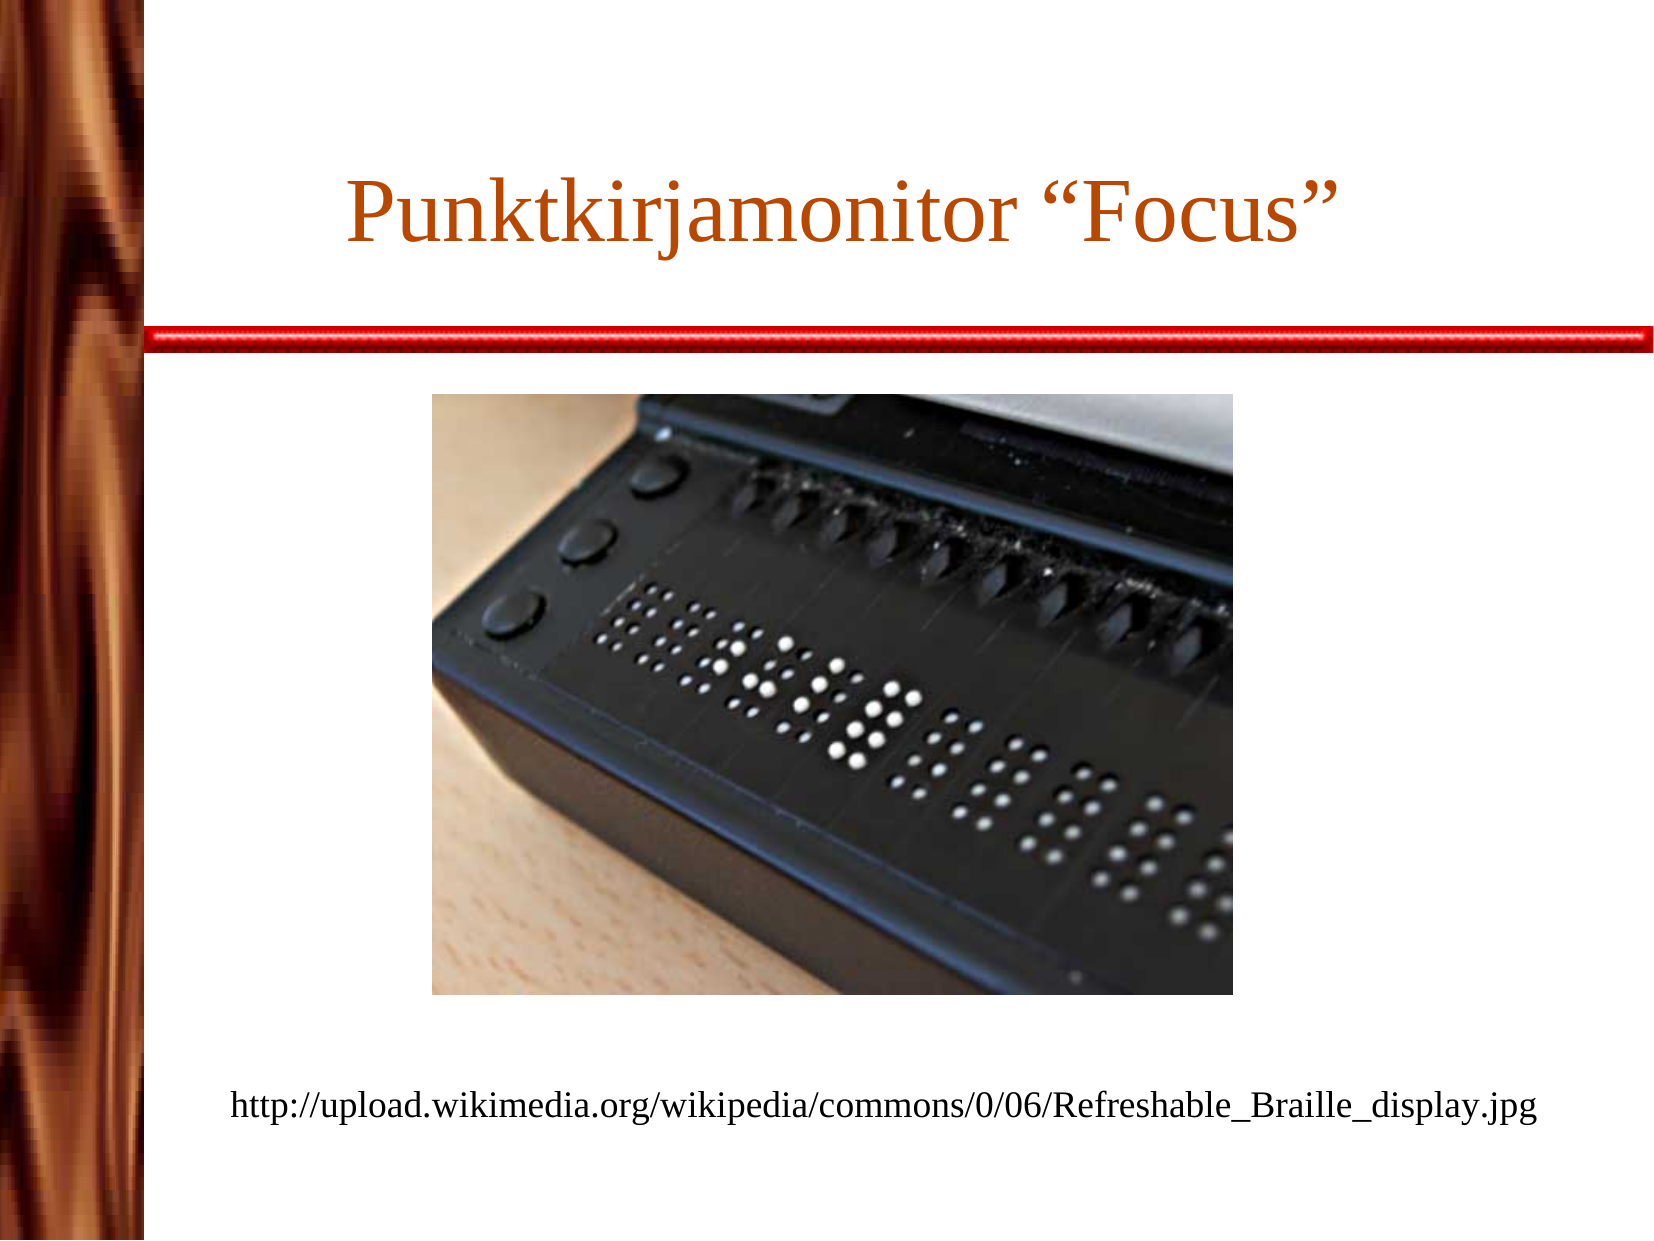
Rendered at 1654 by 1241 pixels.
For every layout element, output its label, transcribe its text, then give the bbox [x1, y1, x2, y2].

picture [432, 394, 1233, 995]
text_box http://upload.wikimedia.org/wikipedia/commons/0/06/Refreshable_Braille_display.jpg [230, 1080, 1654, 1196]
picture [0, 0, 1654, 1240]
title Punktkirjamonitor “Focus” [121, 100, 1533, 312]
